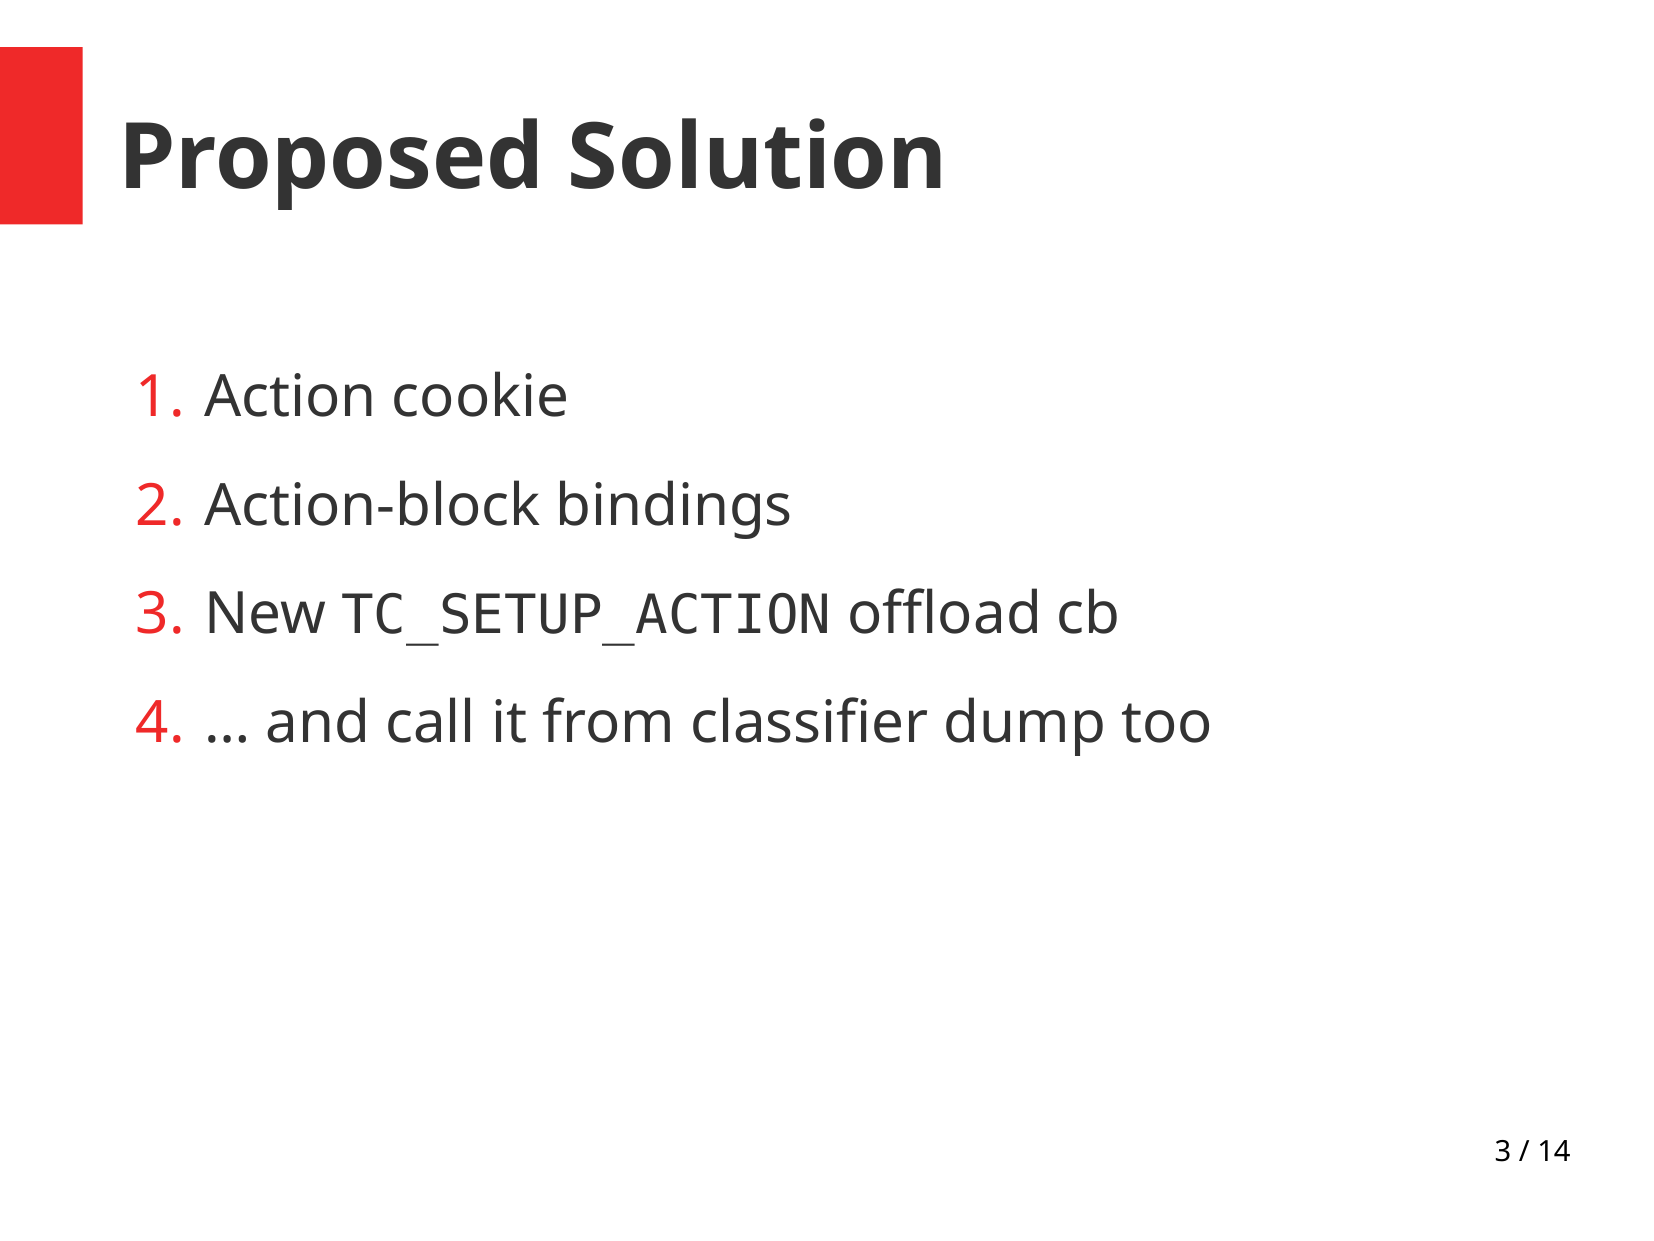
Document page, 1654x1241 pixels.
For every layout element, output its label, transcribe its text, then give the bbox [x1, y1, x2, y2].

list Action cookie Action-block bindings New TC_SETUP_ACTION offload cb … and call it from classifier dump too [118, 354, 1536, 1074]
title Proposed Solution [118, 49, 1571, 257]
